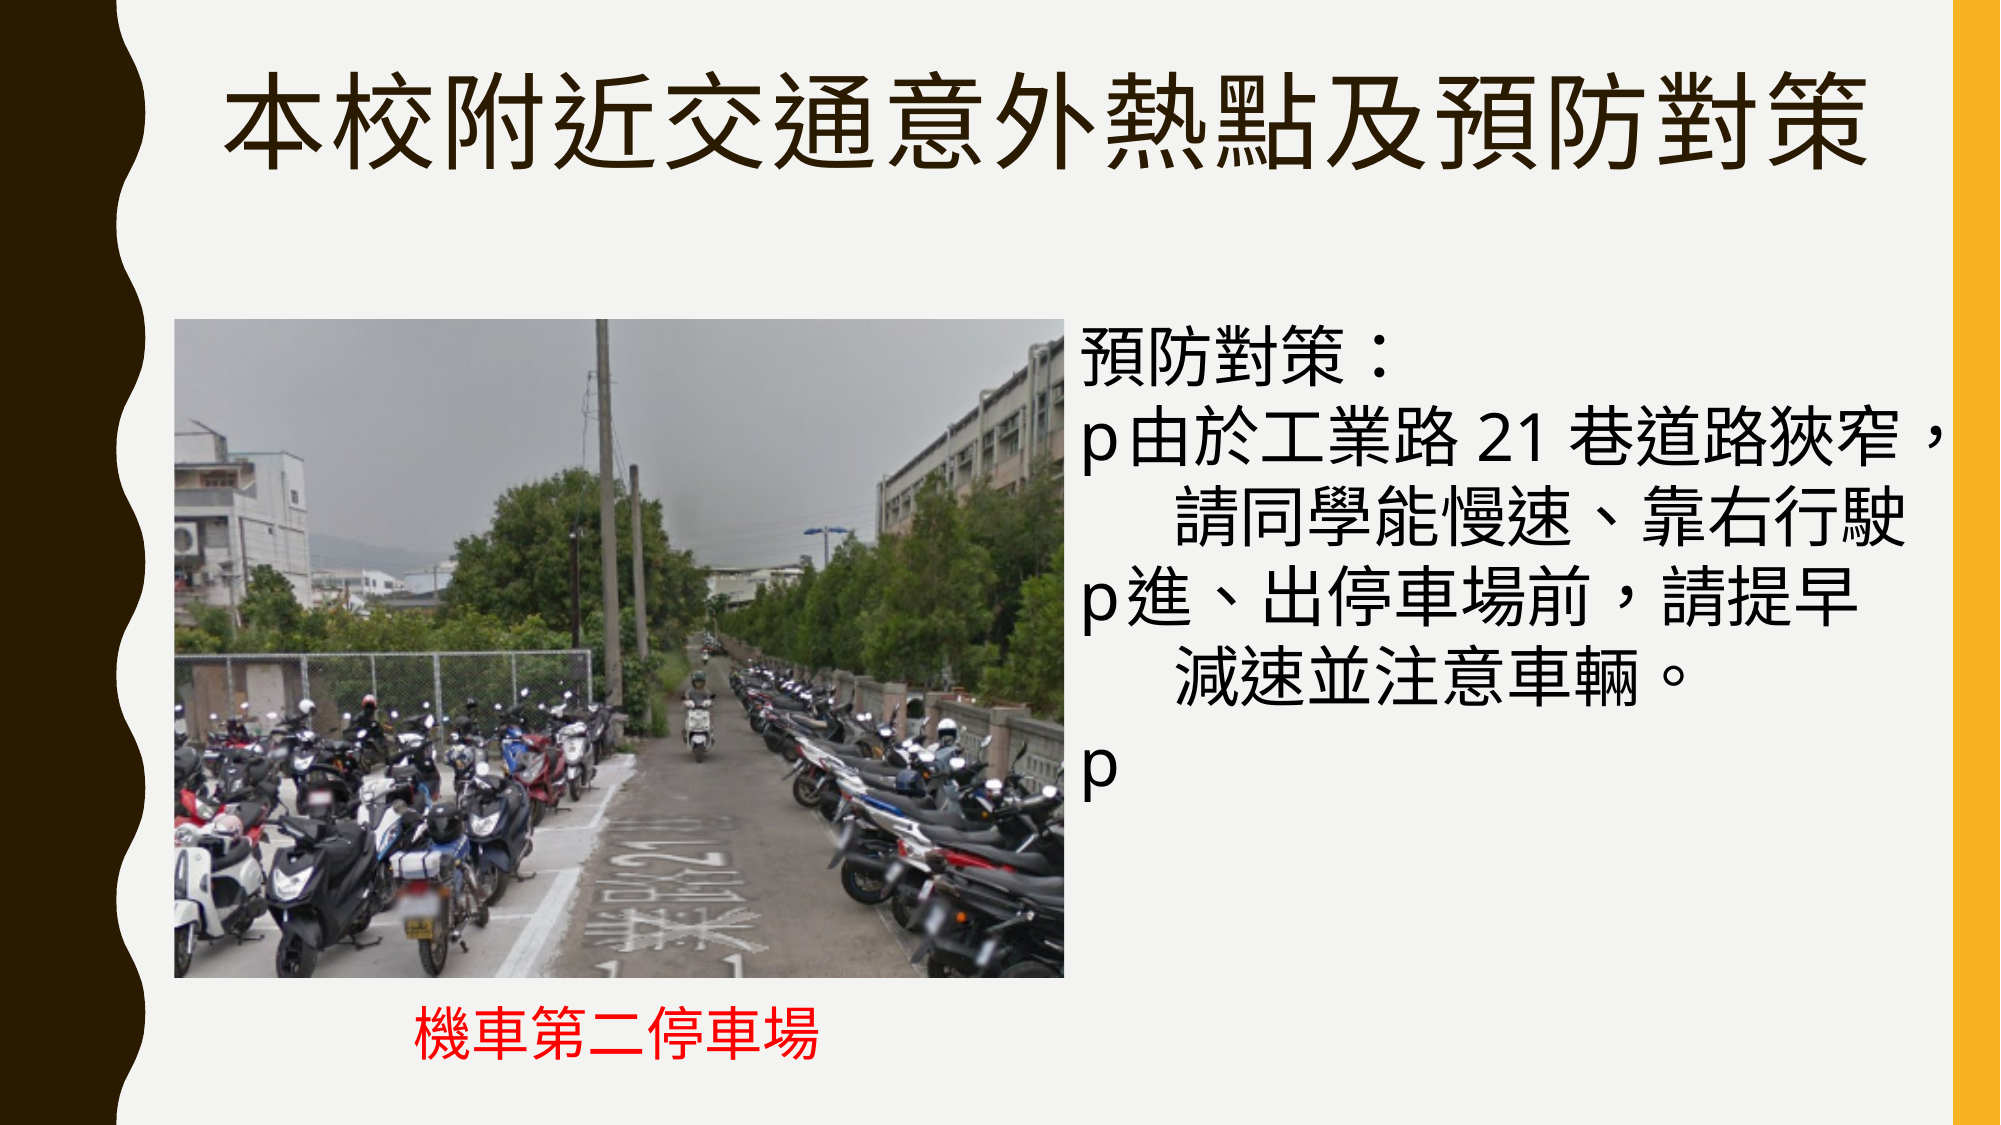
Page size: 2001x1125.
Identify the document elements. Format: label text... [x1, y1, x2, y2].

text_box 機車第二停車場 [398, 990, 841, 1076]
picture [174, 319, 1065, 978]
text_box 預防對策： 由於工業路21巷道路狹窄，請同學能慢速、靠右行駛 進、出停車場前，請提早減速並注意車輛。 [1064, 307, 1942, 808]
title 本校附近交通意外熱點及預防對策 [205, 62, 1942, 308]
